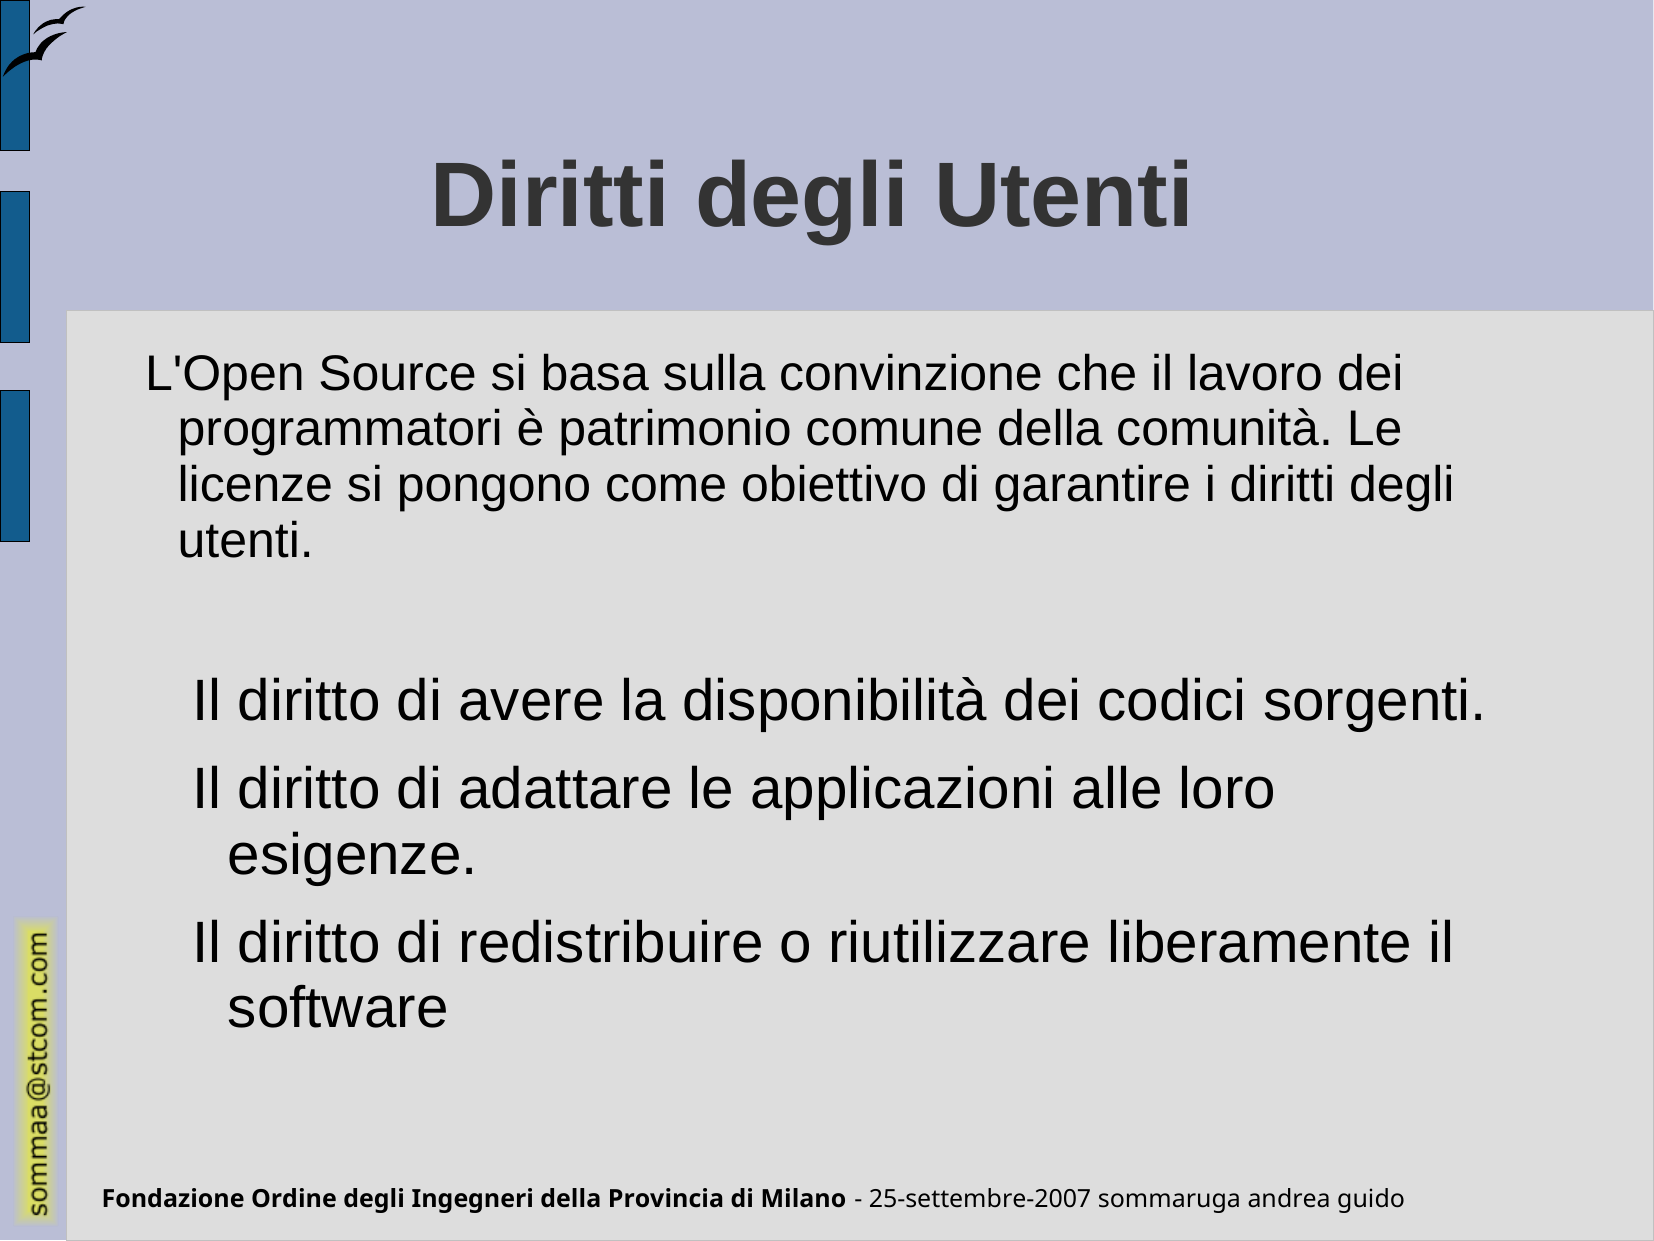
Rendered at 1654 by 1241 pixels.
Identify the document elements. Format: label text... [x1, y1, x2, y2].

list L'Open Source si basa sulla convinzione che il lavoro dei programmatori è patrimonio comune della comunità. Le licenze si pongono come obiettivo di garantire i diritti degli utenti. Il diritto di avere la disponibilità dei codici sorgenti. Il diritto di adattare le applicazioni alle loro esigenze. Il diritto di redistribuire o riutilizzare liberamente il software [121, 344, 1534, 1127]
picture [12, 915, 60, 1228]
title Diritti degli Utenti [121, 91, 1534, 299]
